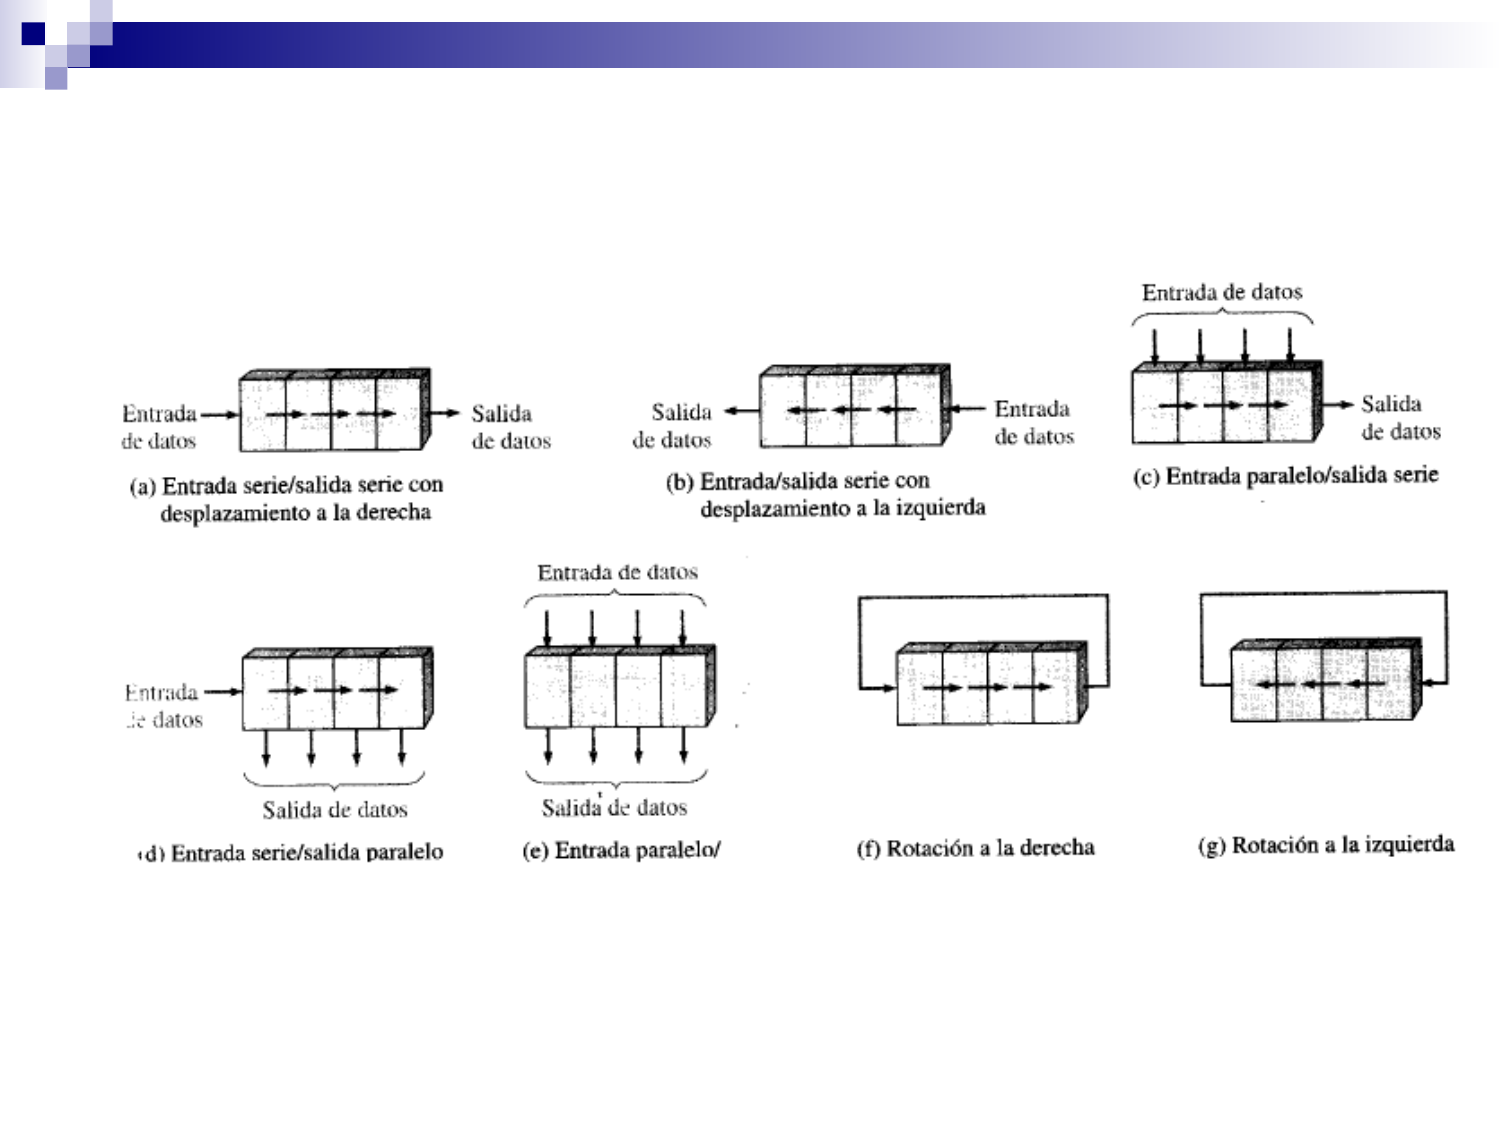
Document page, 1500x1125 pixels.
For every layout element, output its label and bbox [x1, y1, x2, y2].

picture [70, 231, 1500, 881]
